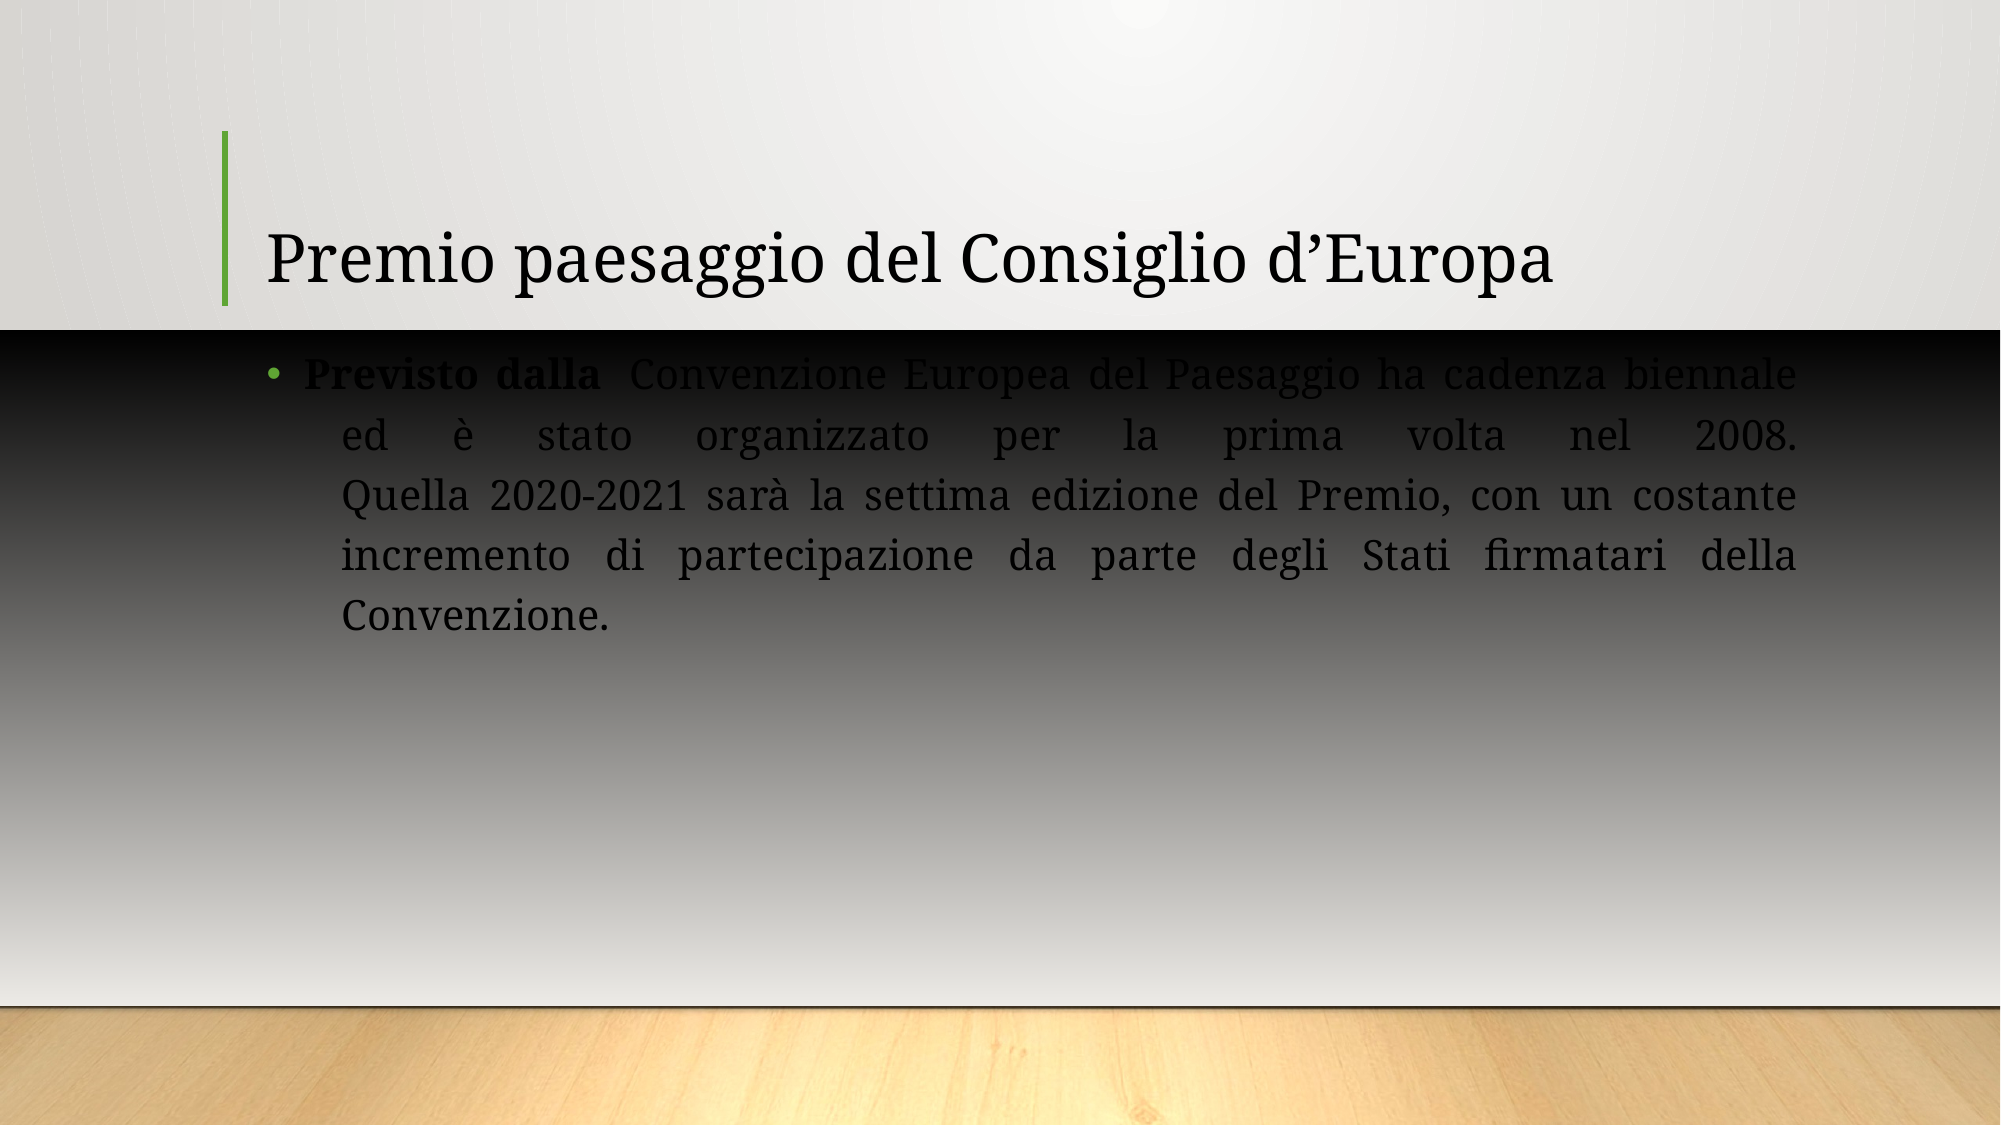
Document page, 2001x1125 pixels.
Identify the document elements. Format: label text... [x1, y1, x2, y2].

title Premio paesaggio del Consiglio d’Europa [251, 131, 1814, 305]
list Previsto dalla Convenzione Europea del Paesaggio ha cadenza biennale ed è stato organizzato per la prima volta nel 2008. Quella 2020-2021 sarà la settima edizione del Premio, con un costante incremento di partecipazione da parte degli Stati firmatari della Convenzione. [251, 330, 1814, 897]
